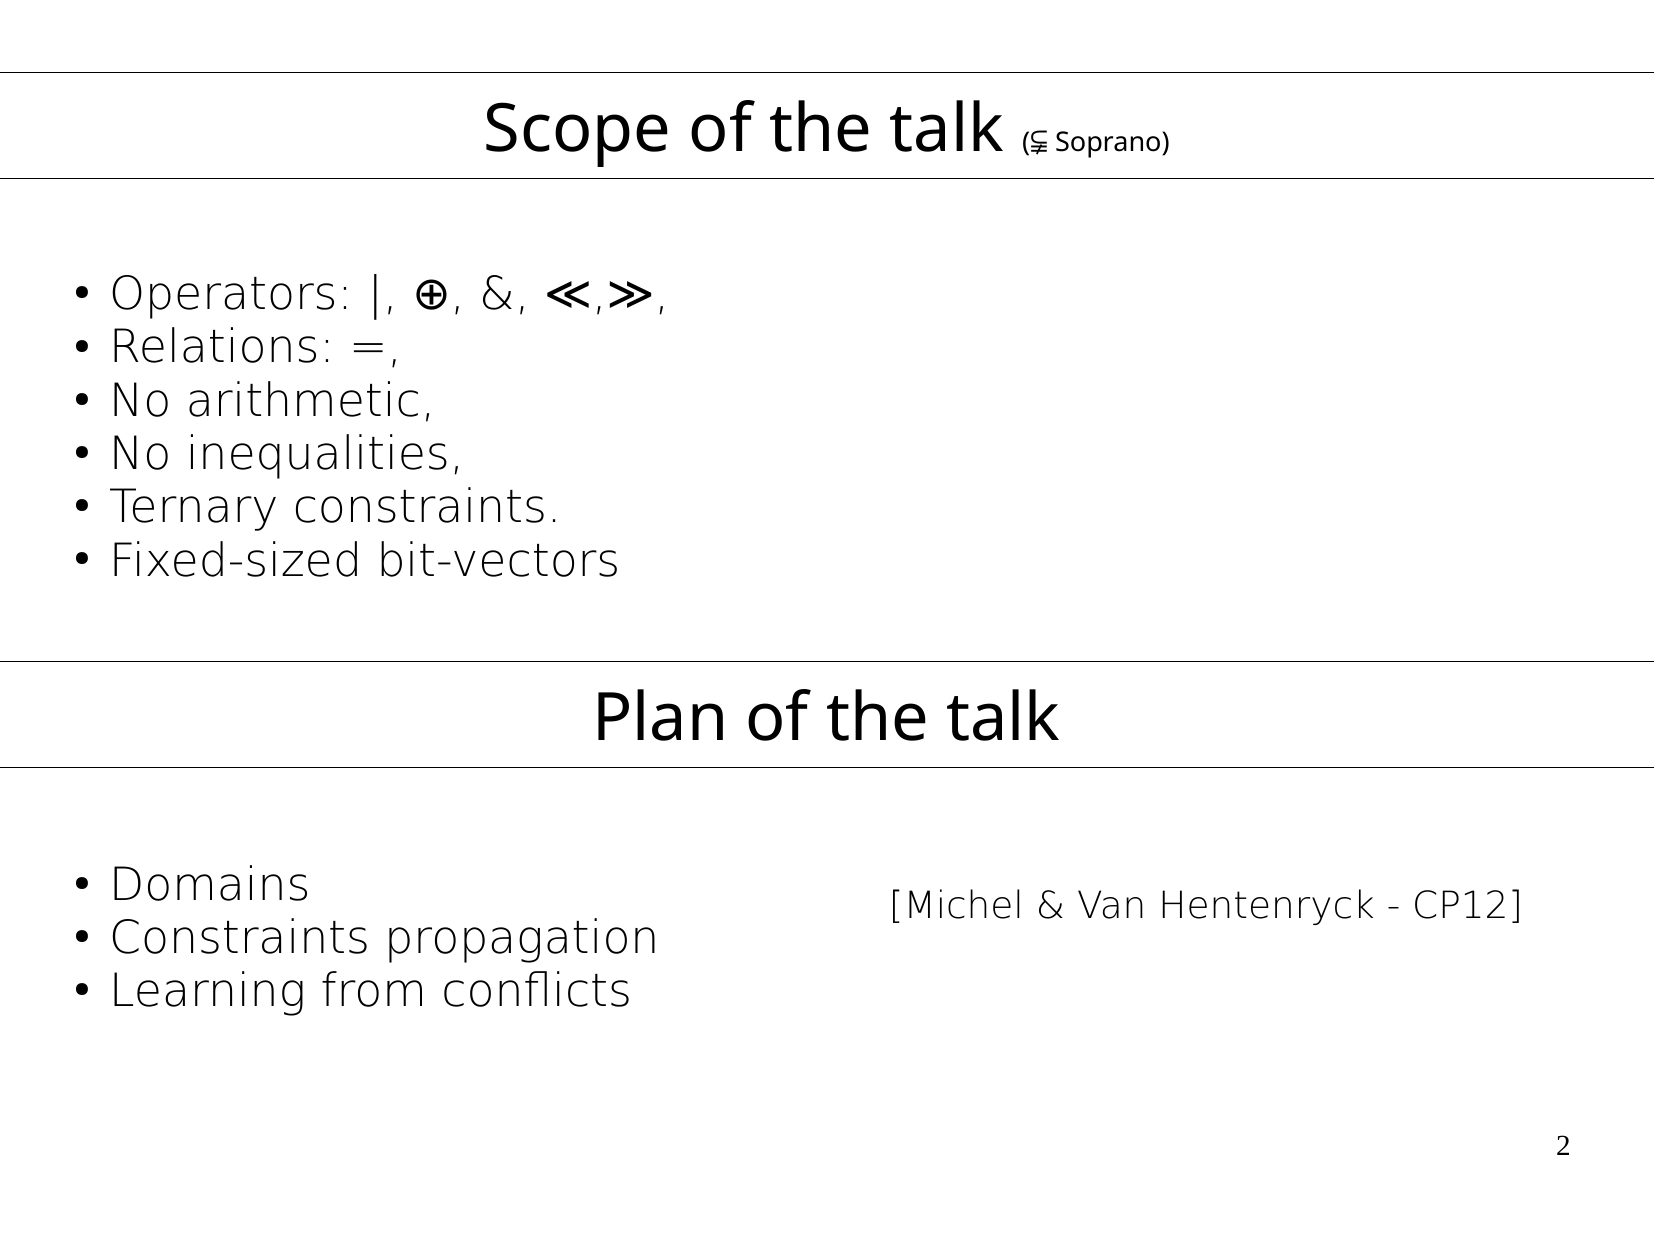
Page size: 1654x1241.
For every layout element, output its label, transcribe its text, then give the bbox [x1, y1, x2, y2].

text_box Scope of the talk (⫋ Soprano) [0, 72, 1654, 166]
text_box [Michel & Van Hentenryck - CP12] [874, 876, 1571, 936]
text_box Plan of the talk [0, 661, 1654, 755]
text_box Domains Constraints propagation Learning from conflicts [59, 850, 1607, 1026]
text_box Operators: |, ⊕, &, ≪,≫, Relations: =, No arithmetic, No inequalities, Ternary constraints. Fixed-sized bit-vectors [59, 259, 1607, 596]
